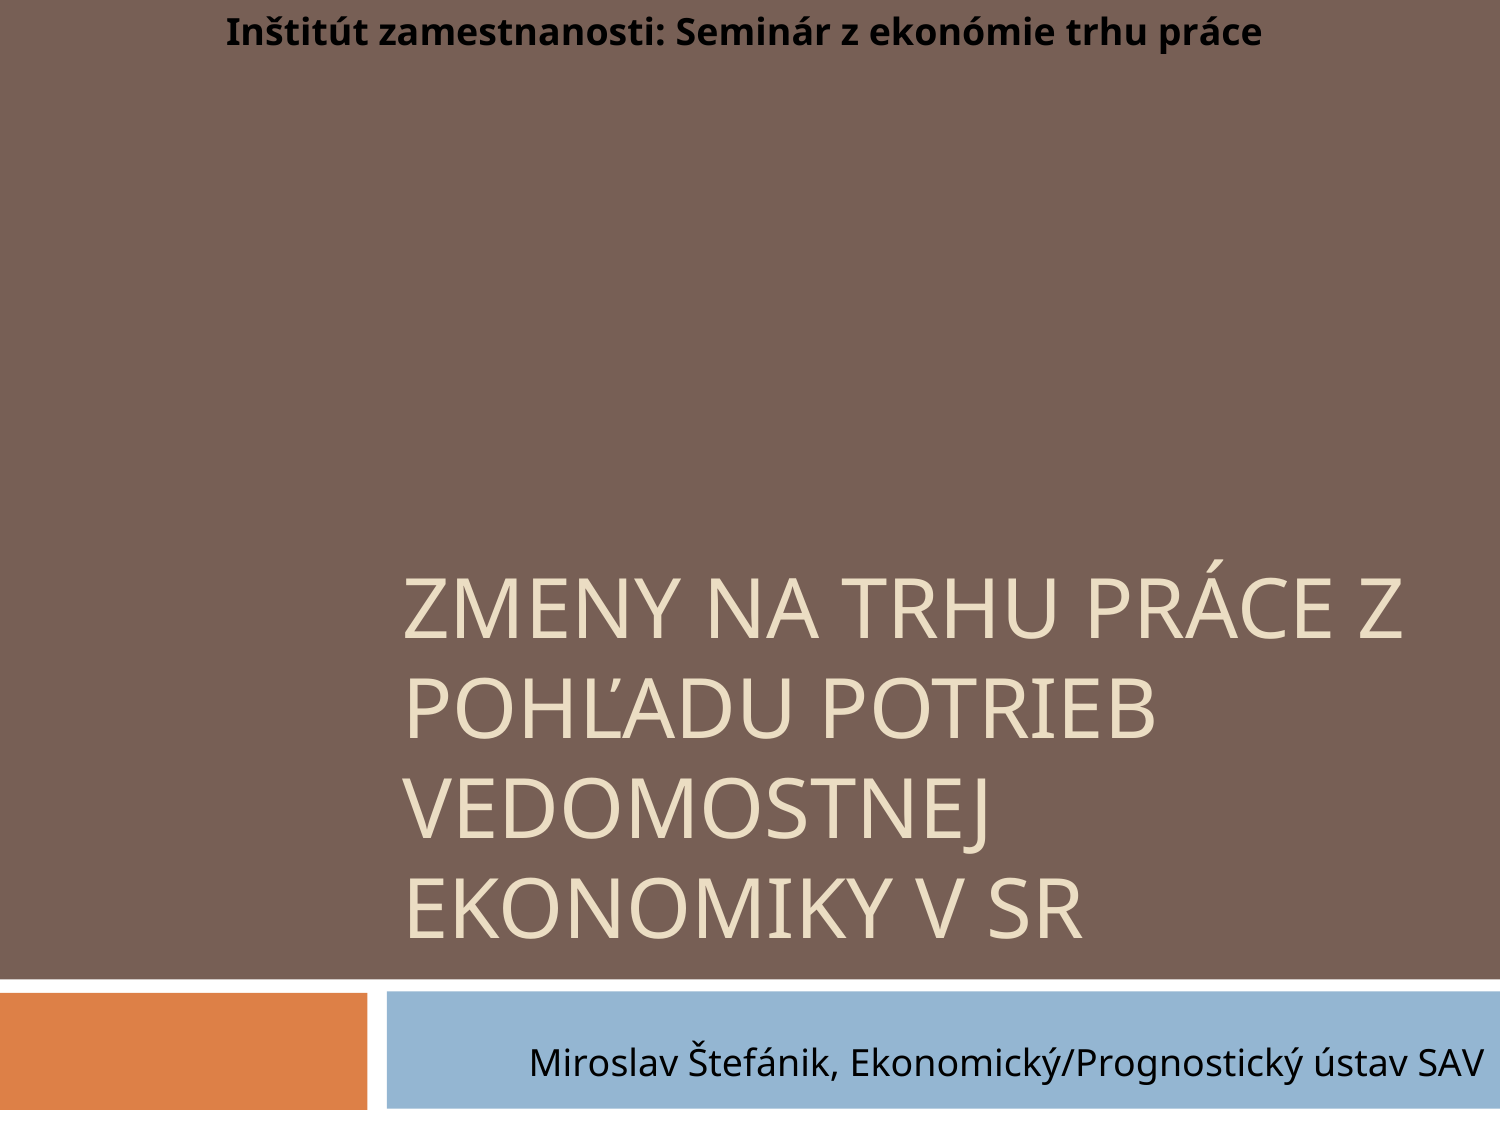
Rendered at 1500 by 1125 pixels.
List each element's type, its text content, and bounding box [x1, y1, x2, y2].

text_box Miroslav Štefánik, Ekonomický/Prognostický ústav SAV [445, 1031, 1500, 1092]
title ZMENY NA TRHU PRÁCE Z POHĽADU POTRIEB VEDOMOSTNEJ EKONOMIKY V SR [387, 547, 1450, 963]
text_box Inštitút zamestnanosti: Seminár z ekonómie trhu práce [0, 0, 1500, 61]
